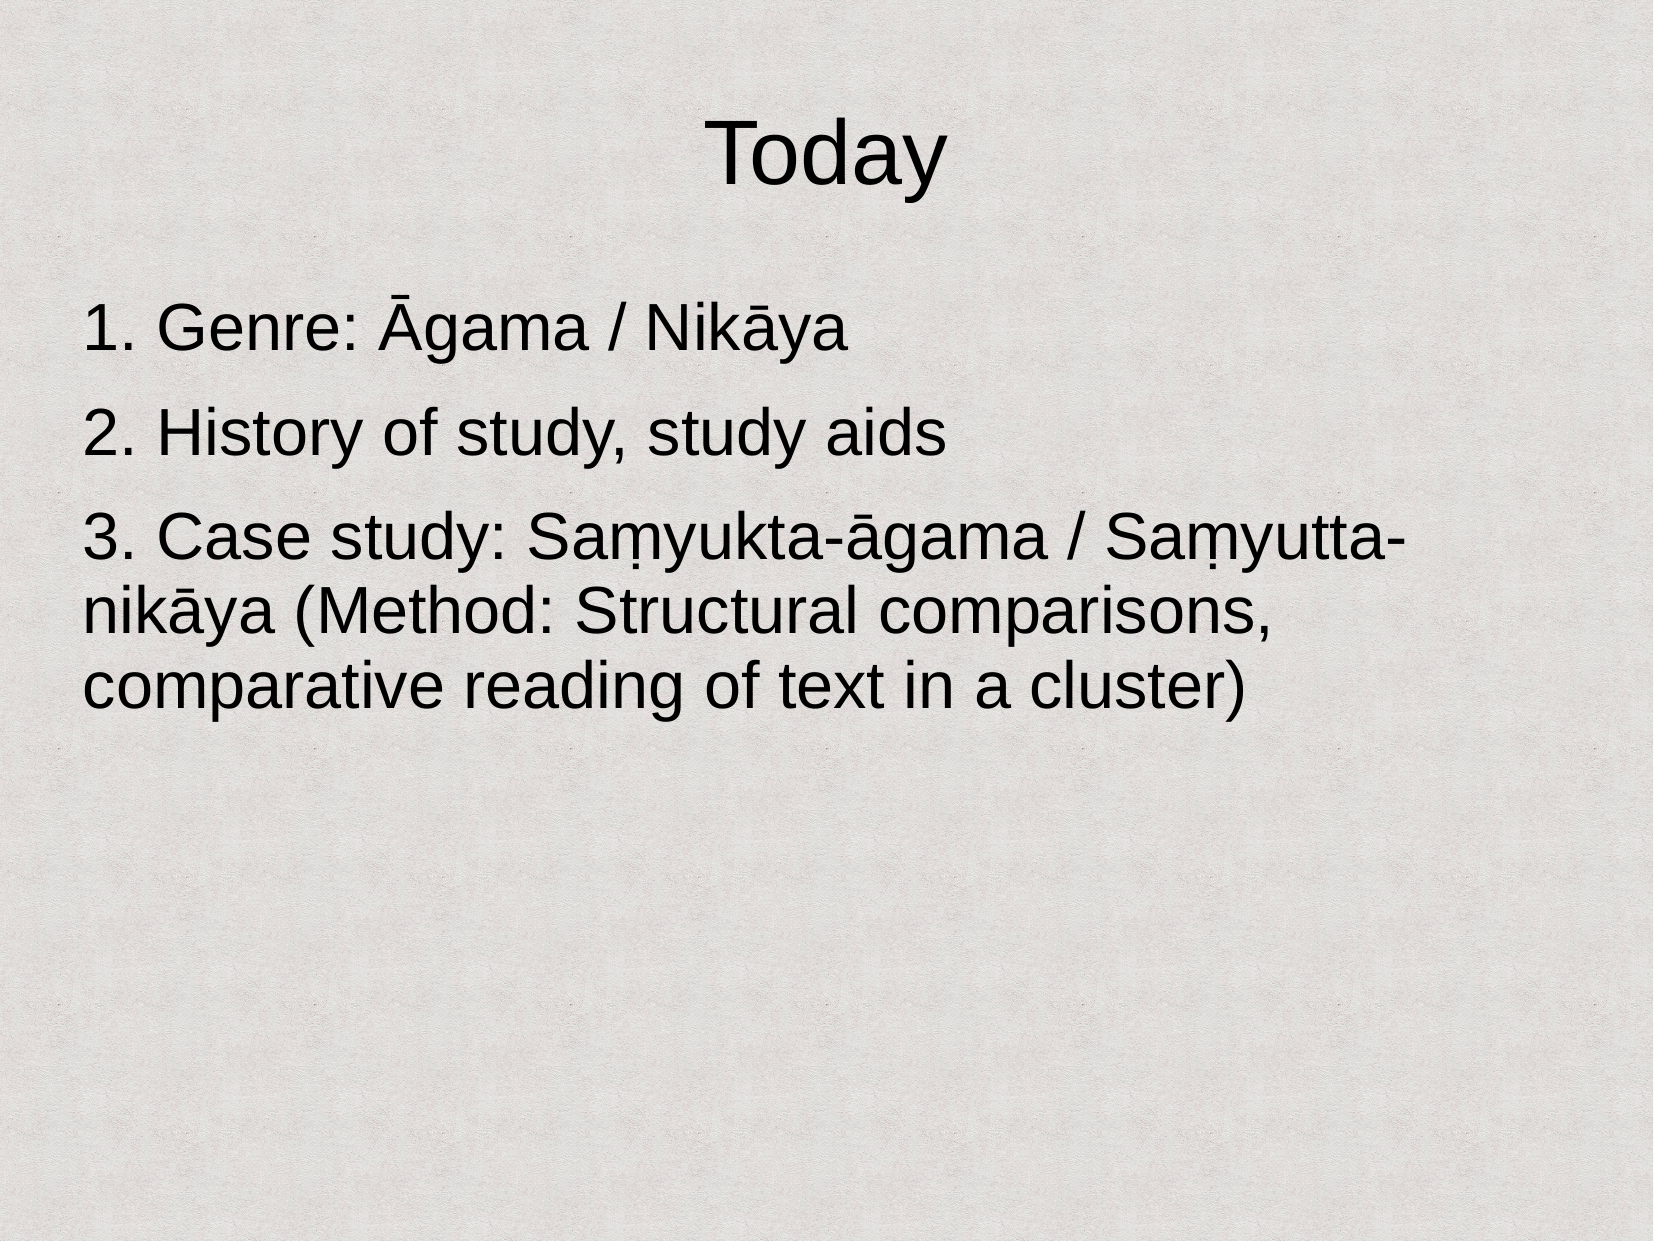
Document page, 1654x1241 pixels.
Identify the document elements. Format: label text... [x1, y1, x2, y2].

picture [0, 0, 1654, 1241]
title Today [82, 49, 1571, 257]
list 1. Genre: Āgama / Nikāya 2. History of study, study aids 3. Case study: Saṃyukta-āgama / Saṃyutta-nikāya (Method: Structural comparisons, comparative reading of text in a cluster) [82, 290, 1571, 1010]
